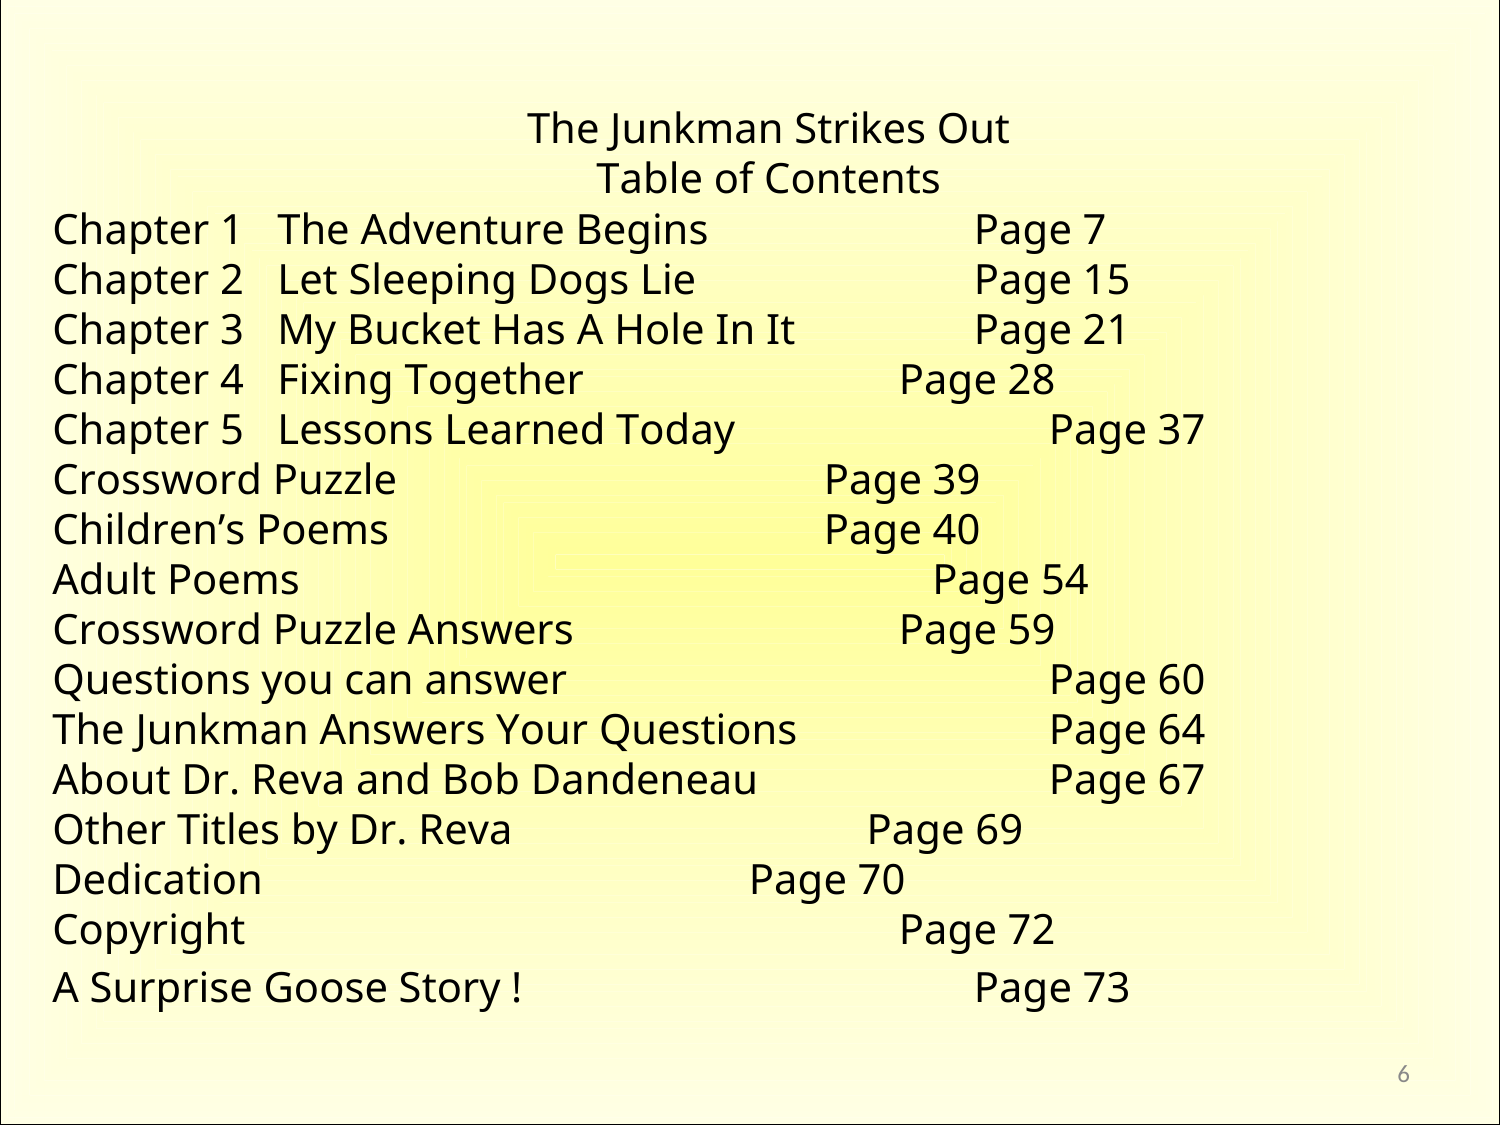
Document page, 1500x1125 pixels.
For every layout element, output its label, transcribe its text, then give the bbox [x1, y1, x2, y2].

text_box The Junkman Strikes Out Table of Contents Chapter 1 The Adventure Begins Page 7 Chapter 2 Let Sleeping Dogs Lie Page 15 Chapter 3 My Bucket Has A Hole In It Page 21 Chapter 4 Fixing Together Page 28 Chapter 5 Lessons Learned Today Page 37 Crossword Puzzle Page 39 Children’s Poems Page 40 Adult Poems Page 54 Crossword Puzzle Answers Page 59 Questions you can answer Page 60 The Junkman Answers Your Questions Page 64 About Dr. Reva and Bob Dandeneau Page 67 Other Titles by Dr. Reva Page 69 Dedication Page 70 Copyright Page 72 A Surprise Goose Story ! Page 73 [37, 0, 1500, 1081]
text_box [0, 0, 1500, 1125]
text_box <number> [1074, 1042, 1426, 1103]
